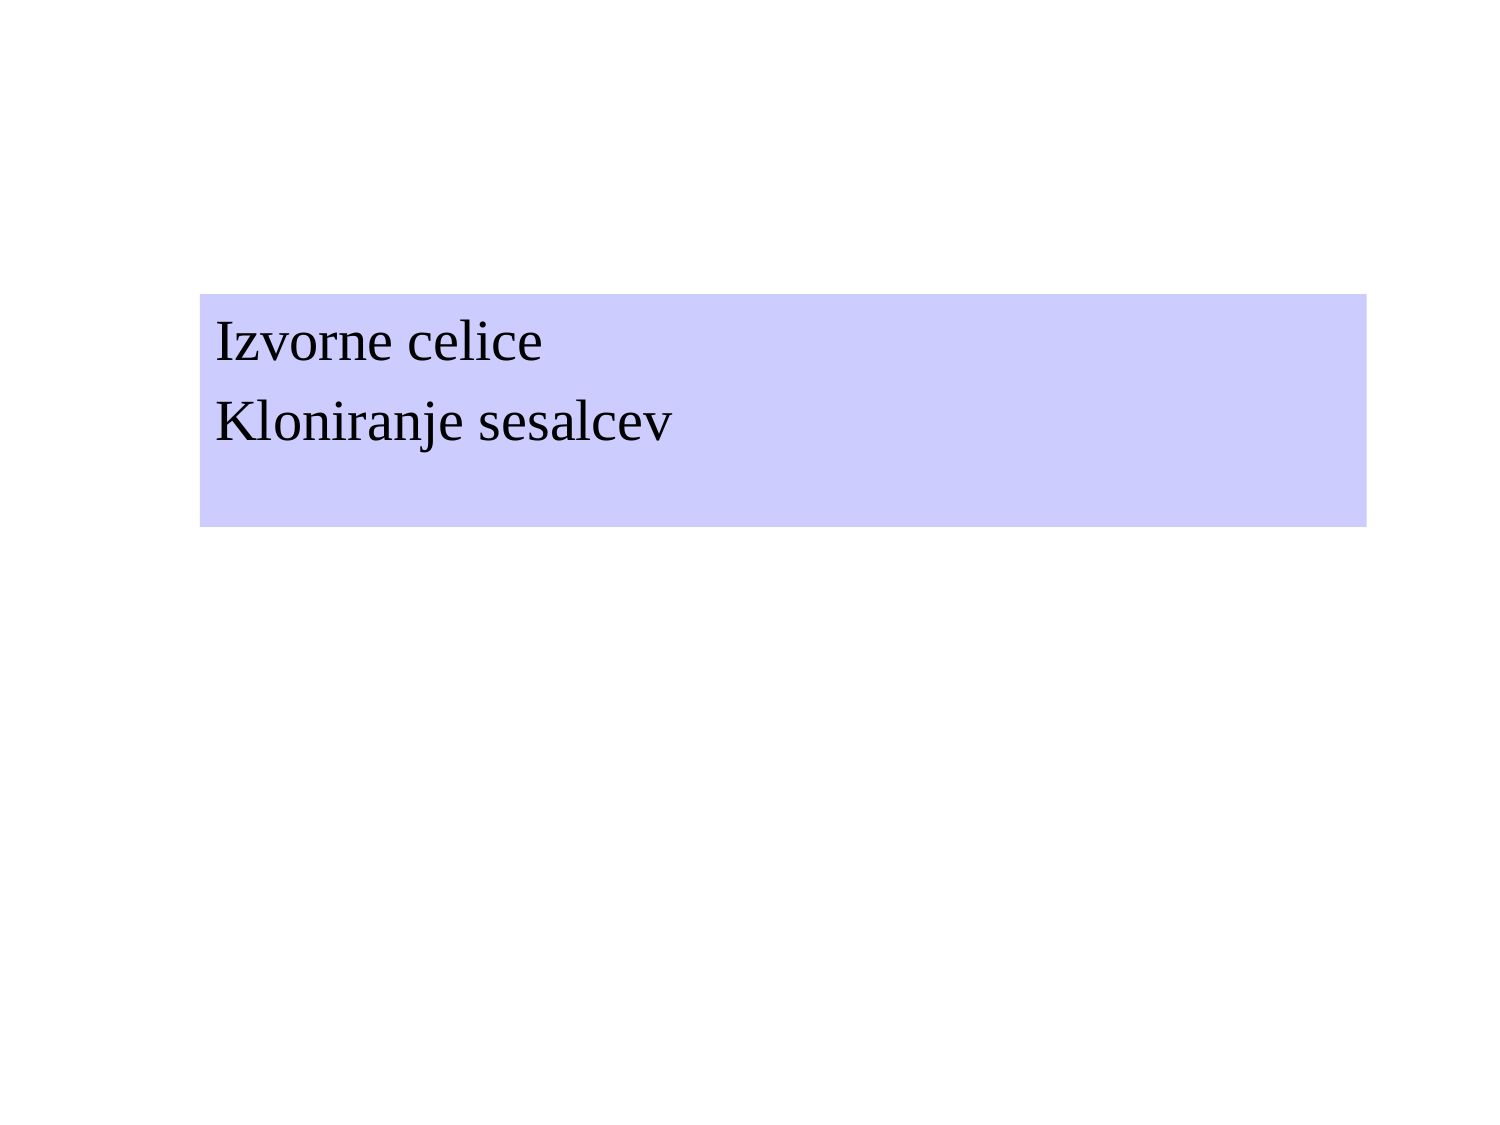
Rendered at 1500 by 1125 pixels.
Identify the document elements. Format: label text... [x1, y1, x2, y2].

text_box Izvorne celice Kloniranje sesalcev [199, 294, 1367, 527]
